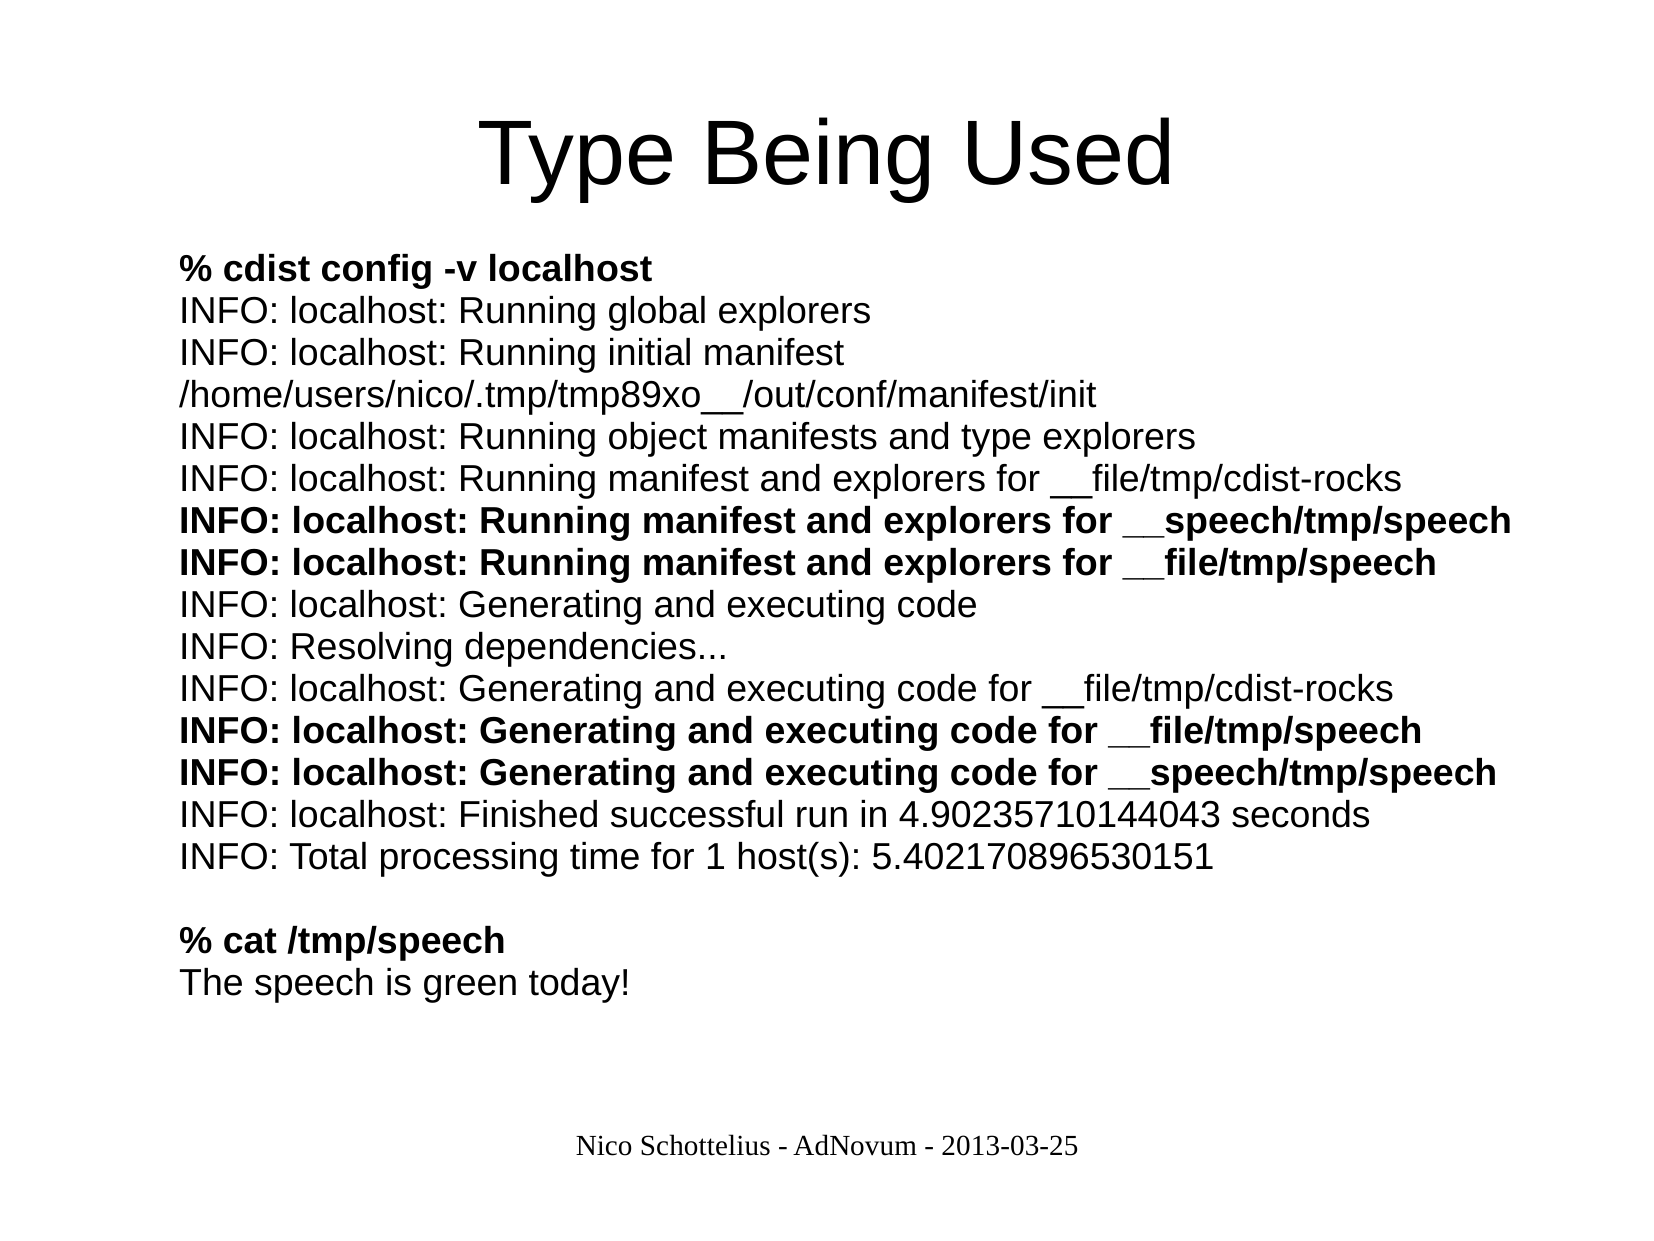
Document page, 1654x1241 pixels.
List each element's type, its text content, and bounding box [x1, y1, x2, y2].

text_box % cdist config -v localhost INFO: localhost: Running global explorers INFO: localhost: Running initial manifest /home/users/nico/.tmp/tmp89xo__/out/conf/manifest/init INFO: localhost: Running object manifests and type explorers INFO: localhost: Running manifest and explorers for __file/tmp/cdist-rocks INFO: localhost: Running manifest and explorers for __speech/tmp/speech INFO: localhost: Running manifest and explorers for __file/tmp/speech INFO: localhost: Generating and executing code INFO: Resolving dependencies... INFO: localhost: Generating and executing code for __file/tmp/cdist-rocks INFO: localhost: Generating and executing code for __file/tmp/speech INFO: localhost: Generating and executing code for __speech/tmp/speech INFO: localhost: Finished successful run in 4.90235710144043 seconds INFO: Total processing time for 1 host(s): 5.402170896530151 % cat /tmp/speech The speech is green today! [164, 240, 1546, 1104]
title Type Being Used [82, 49, 1571, 257]
